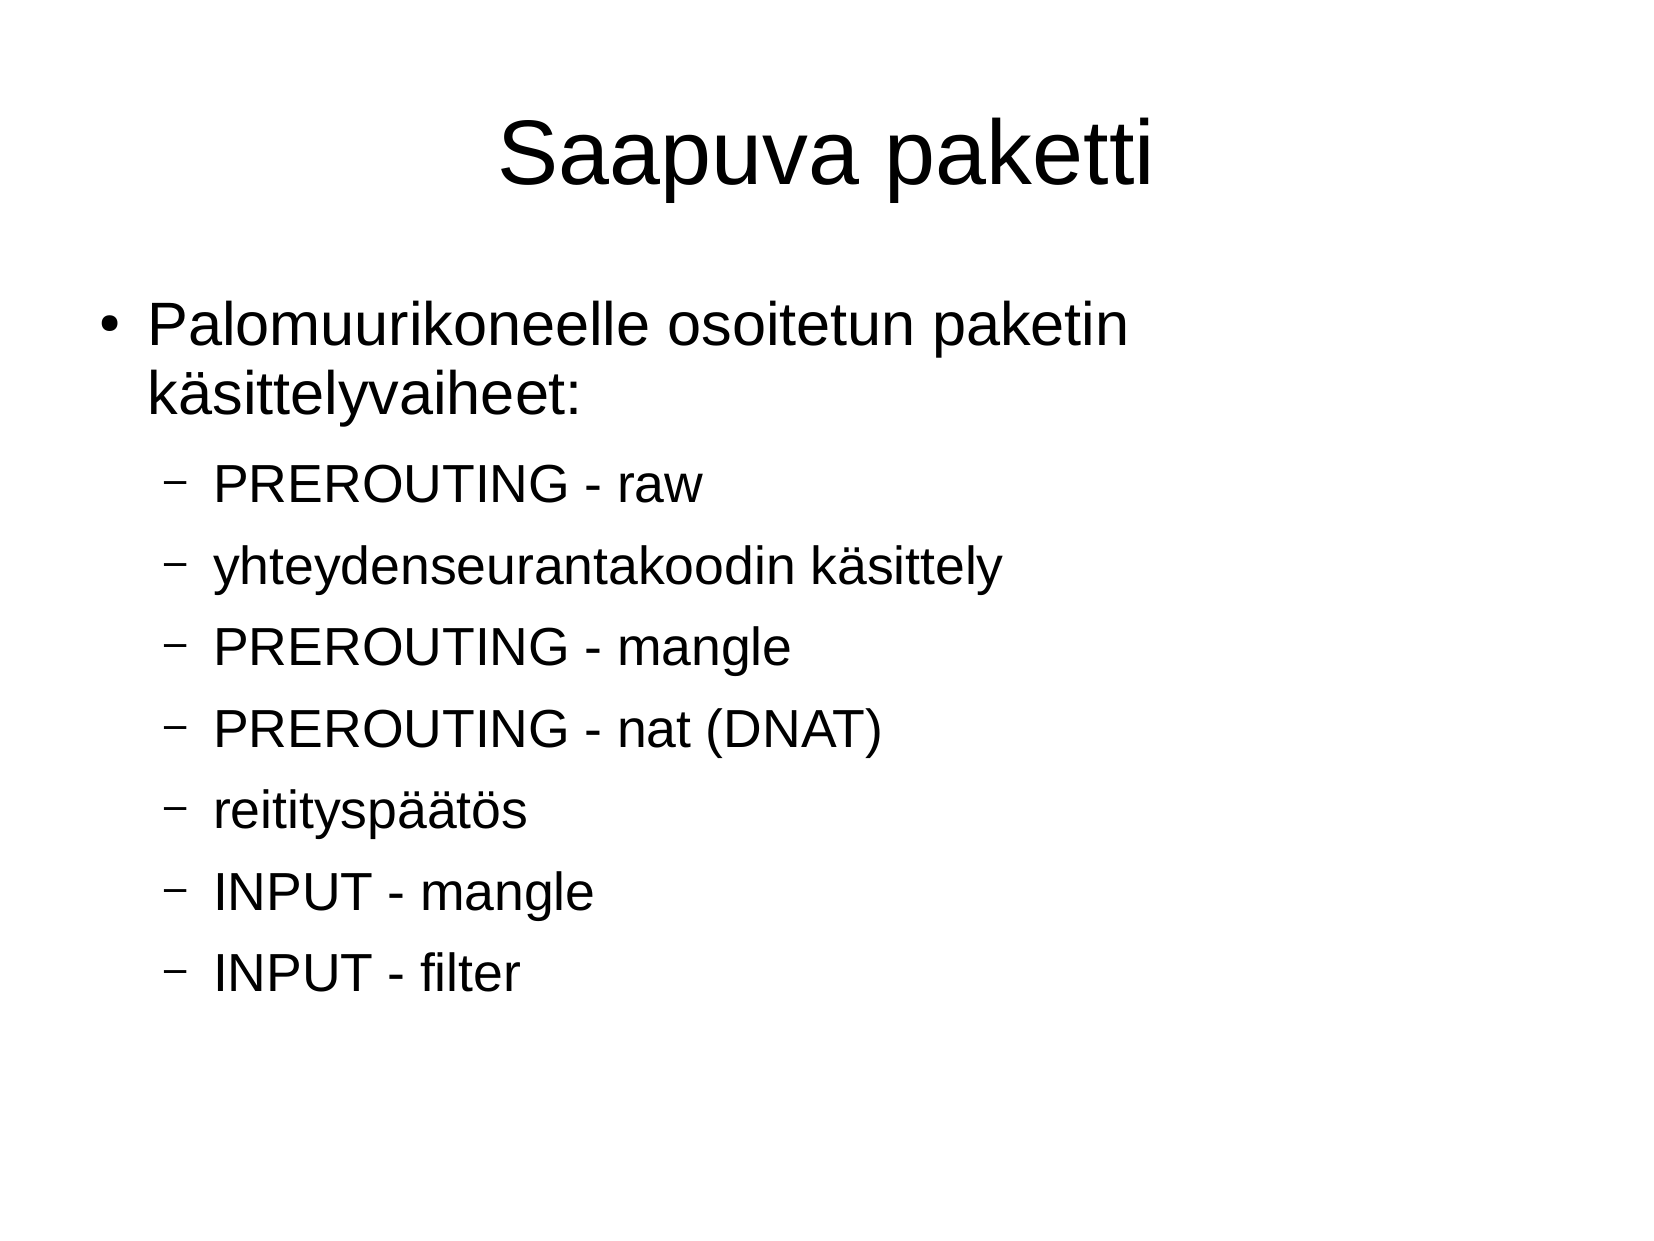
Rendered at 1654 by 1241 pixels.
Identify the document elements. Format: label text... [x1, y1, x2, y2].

title Saapuva paketti [82, 49, 1571, 257]
list Palomuurikoneelle osoitetun paketin käsittelyvaiheet: PREROUTING - raw yhteydenseurantakoodin käsittely PREROUTING - mangle PREROUTING - nat (DNAT) reitityspäätös INPUT - mangle INPUT - filter [82, 290, 1571, 1010]
